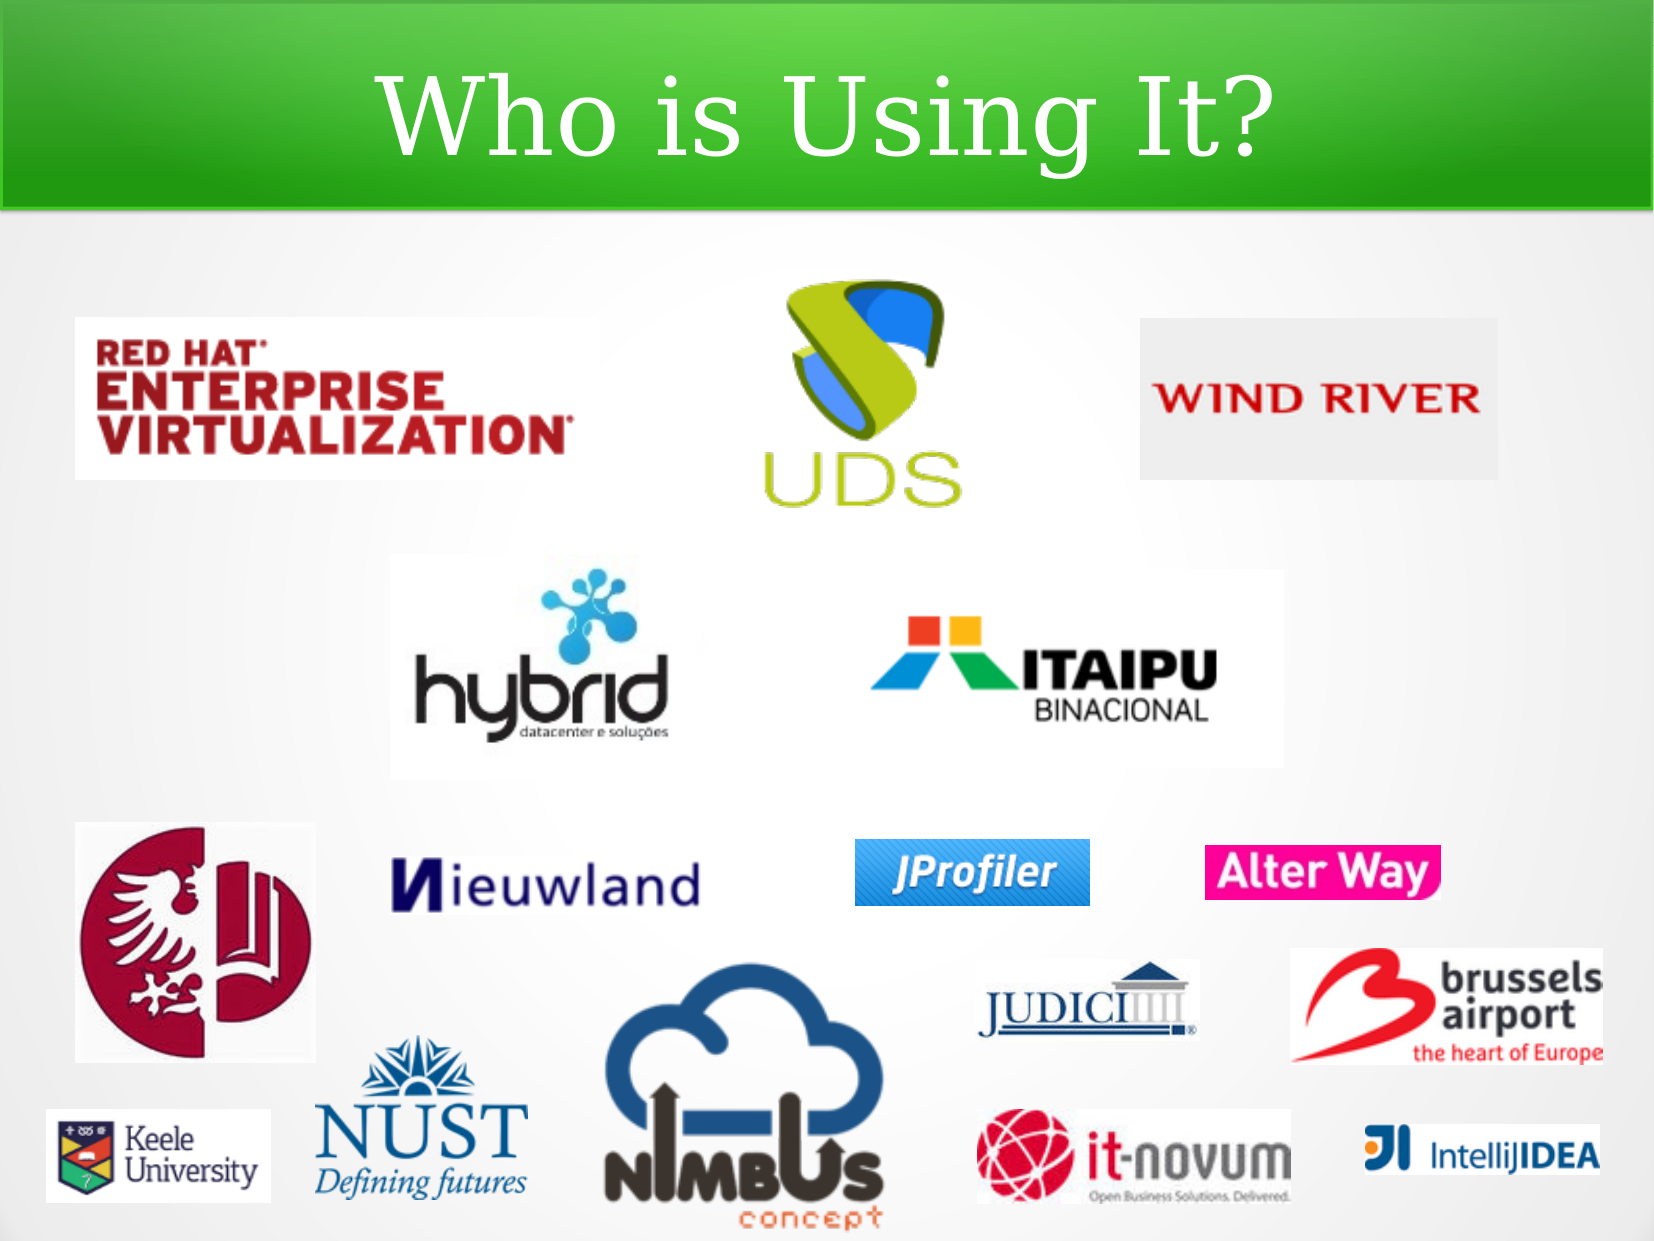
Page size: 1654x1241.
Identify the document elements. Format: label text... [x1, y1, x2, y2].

picture [975, 959, 1200, 1041]
picture [810, 569, 1284, 768]
picture [390, 554, 721, 781]
picture [1290, 948, 1603, 1066]
picture [390, 856, 703, 916]
picture [585, 944, 898, 1241]
picture [750, 274, 972, 511]
picture [75, 317, 598, 481]
title Who is Using It? [82, 47, 1571, 189]
picture [75, 822, 528, 1201]
picture [977, 1109, 1291, 1204]
picture [46, 1109, 271, 1203]
picture [1140, 318, 1498, 481]
picture [855, 839, 1090, 906]
picture [1365, 1124, 1600, 1175]
picture [1205, 845, 1441, 901]
